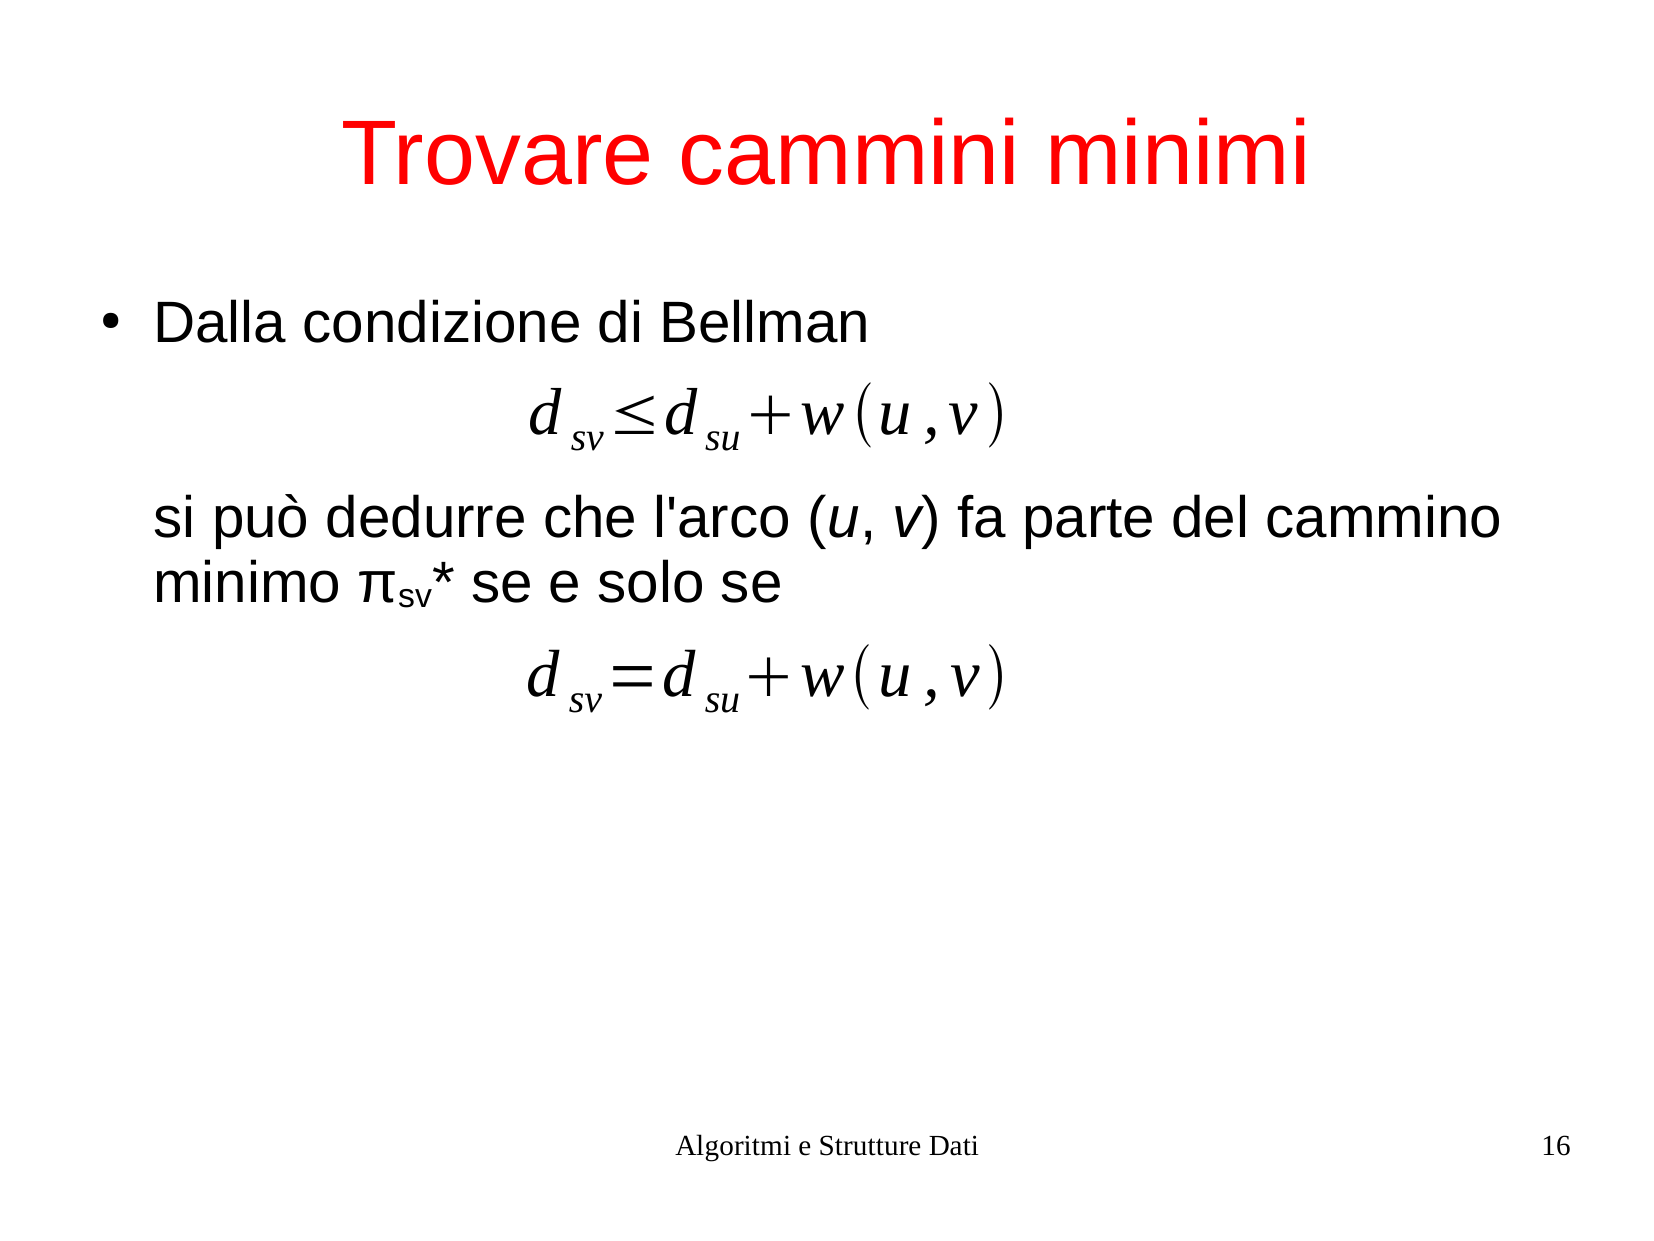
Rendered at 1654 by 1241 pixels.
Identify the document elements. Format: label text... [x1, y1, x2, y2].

chart [520, 375, 1013, 459]
title Trovare cammini minimi [82, 49, 1571, 257]
chart [518, 637, 1013, 722]
list Dalla condizione di Bellman si può dedurre che l'arco (u, v) fa parte del cammino minimo πsv* se e solo se [82, 290, 1571, 1109]
